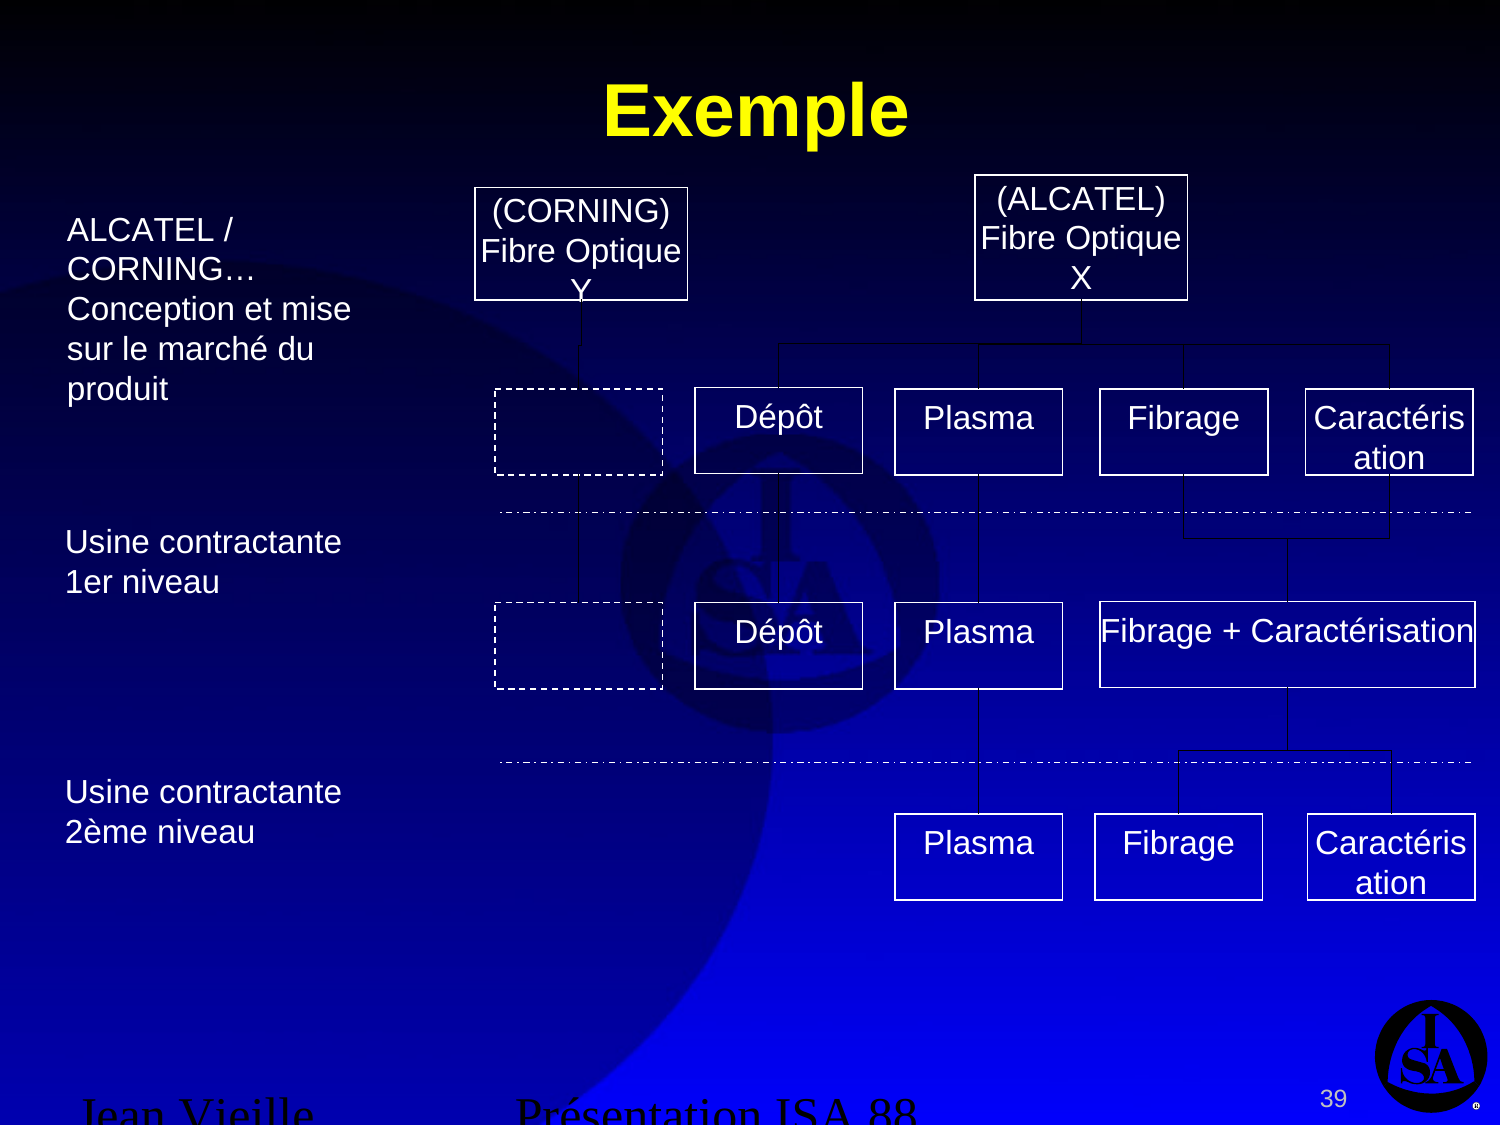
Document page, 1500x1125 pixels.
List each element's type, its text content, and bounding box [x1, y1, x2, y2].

picture [718, 1110, 731, 1125]
picture [873, 1116, 886, 1125]
picture [631, 1111, 640, 1125]
text_box Caractérisation [1307, 813, 1476, 901]
text_box (CORNING) Fibre Optique Y [474, 187, 688, 300]
picture [668, 1120, 677, 1125]
picture [745, 1111, 754, 1125]
picture [607, 1110, 617, 1118]
text_box Usine contractante 2ème niveau [49, 762, 438, 913]
text_box Plasma [894, 388, 1063, 475]
text_box (ALCATEL) Fibre Optique X [975, 174, 1188, 300]
picture [148, 1111, 157, 1125]
picture [874, 1101, 885, 1114]
picture [124, 1120, 133, 1125]
text_box Fibrage [1100, 388, 1268, 475]
title Exemple [75, 12, 1438, 201]
text_box Plasma [894, 813, 1063, 901]
text_box Usine contractante 1er niveau [49, 512, 438, 751]
picture [565, 1110, 575, 1118]
picture [298, 1110, 308, 1118]
text_box Dépôt [694, 602, 863, 689]
picture [828, 1121, 843, 1125]
text_box ALCATEL / CORNING… Conception et mise sur le marché du produit [52, 199, 413, 313]
text_box Plasma [894, 602, 1063, 689]
picture [102, 1110, 112, 1118]
text_box Caractérisation [1305, 388, 1474, 475]
text_box Fibrage + Caractérisation [1100, 601, 1476, 688]
text_box Dépôt [694, 387, 863, 474]
picture [234, 1110, 244, 1118]
text_box Fibrage [1094, 813, 1263, 901]
picture [830, 1103, 841, 1118]
picture [898, 1116, 911, 1125]
picture [899, 1101, 910, 1114]
picture [524, 1101, 535, 1117]
picture [0, 0, 1500, 1125]
